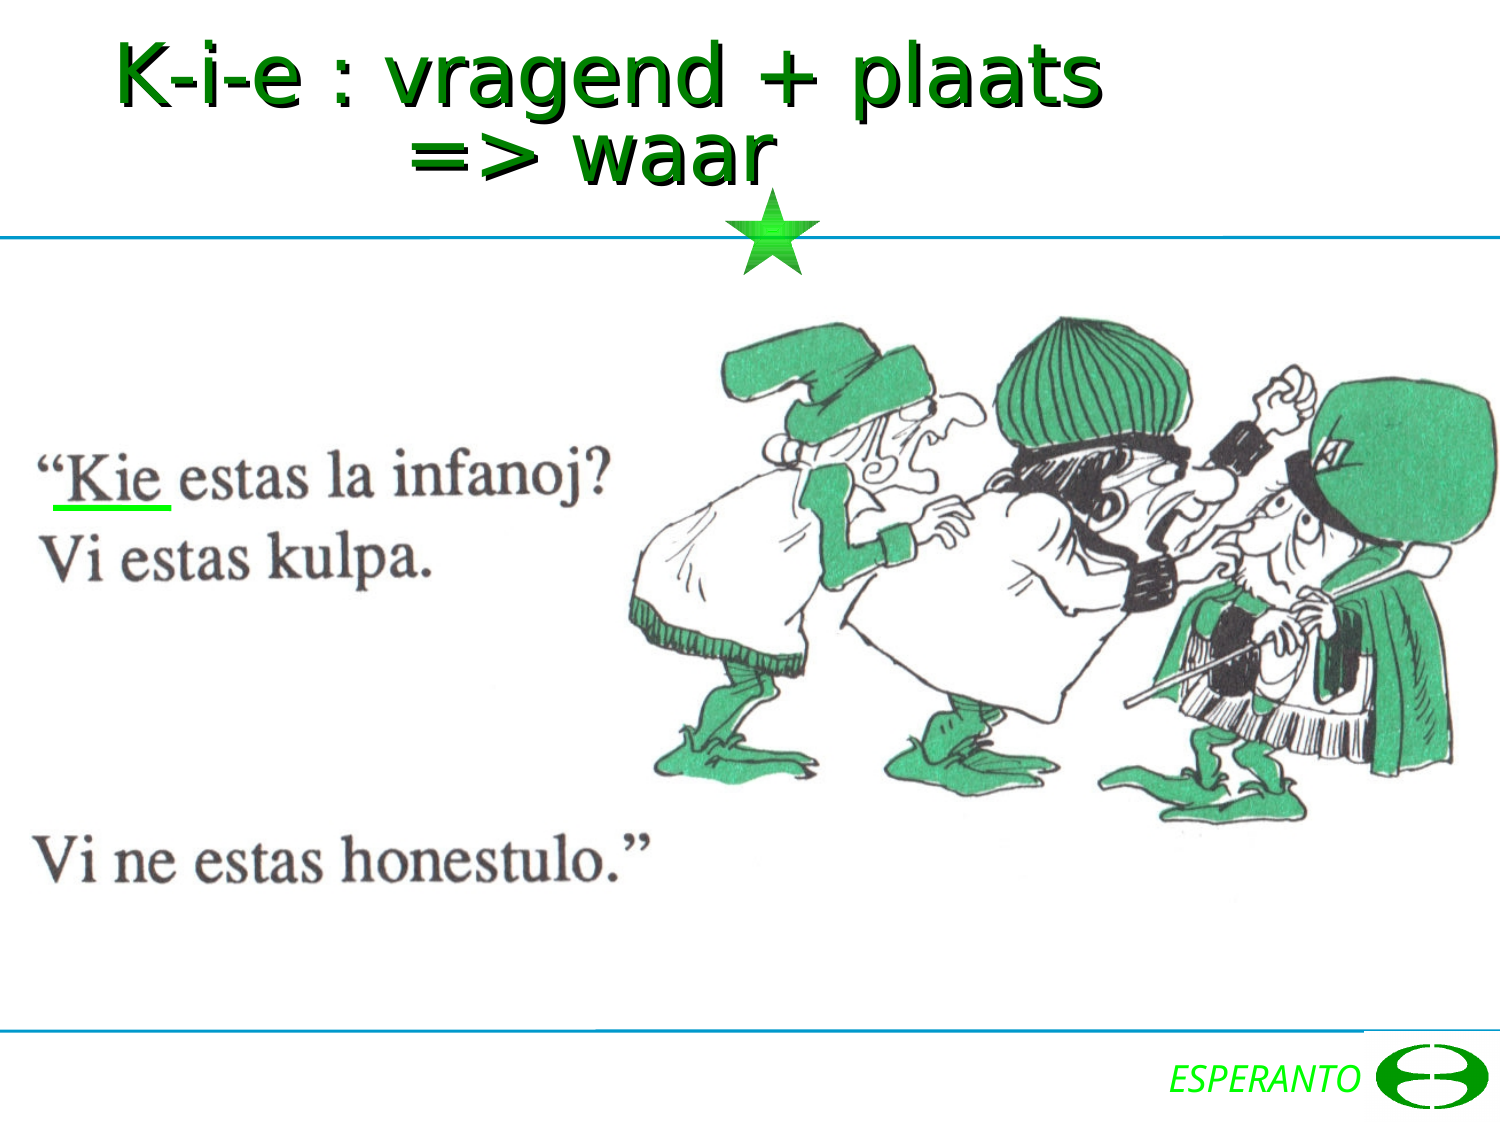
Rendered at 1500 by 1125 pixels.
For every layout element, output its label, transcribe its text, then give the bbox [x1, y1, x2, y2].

picture [1364, 1032, 1500, 1122]
title K-i-e : vragend + plaats => waar [112, 0, 1448, 239]
picture [29, 306, 1500, 903]
